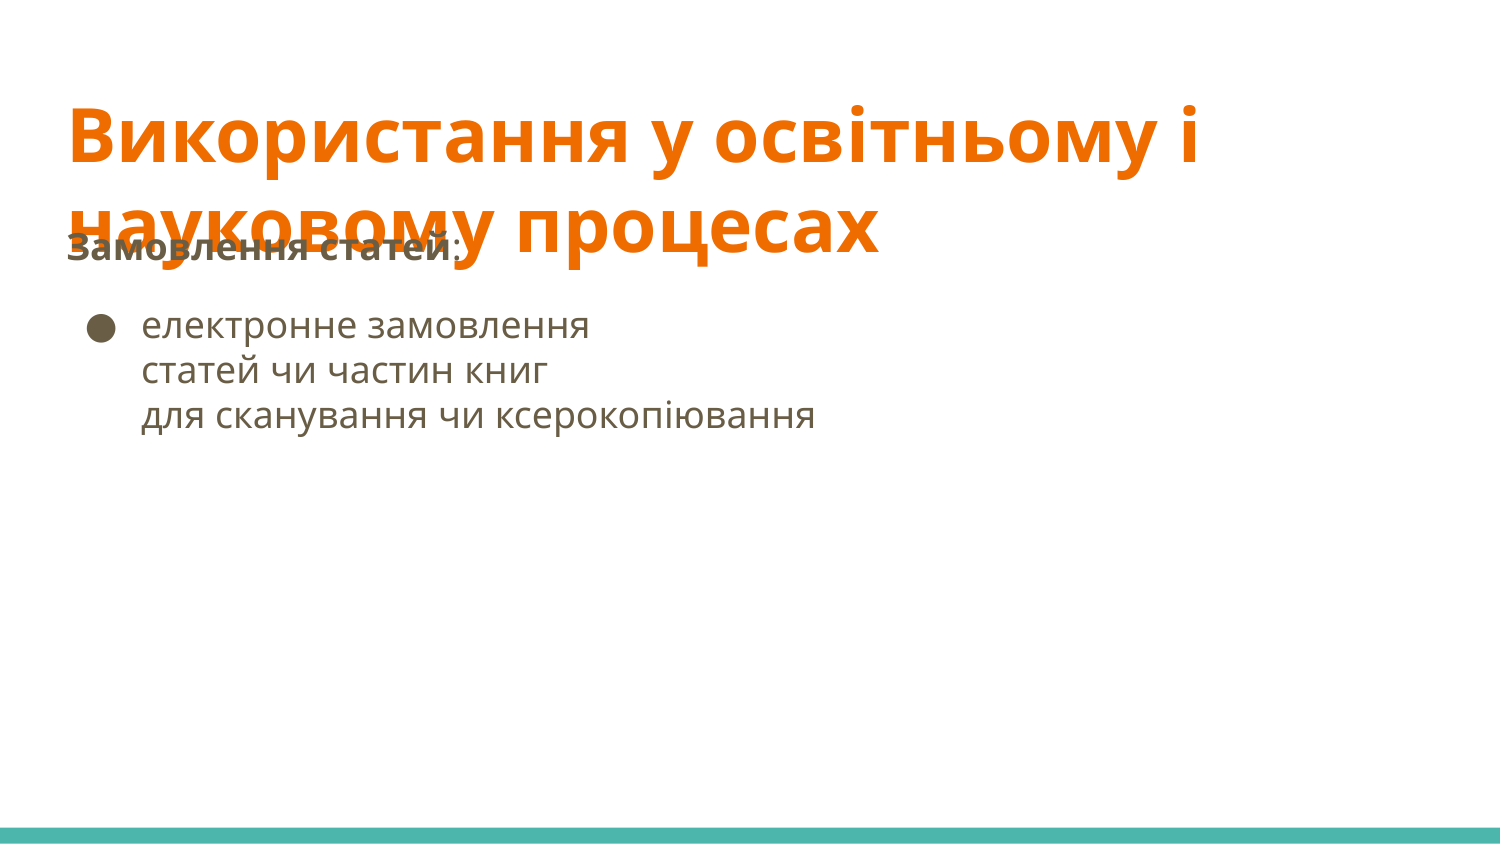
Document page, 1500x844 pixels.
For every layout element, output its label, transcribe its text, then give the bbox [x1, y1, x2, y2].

title Використання у освітньому і науковому процесах [51, 72, 1449, 189]
list Замовлення статей: електронне замовлення статей чи частин книг для сканування чи ксерокопіювання [51, 207, 1449, 750]
